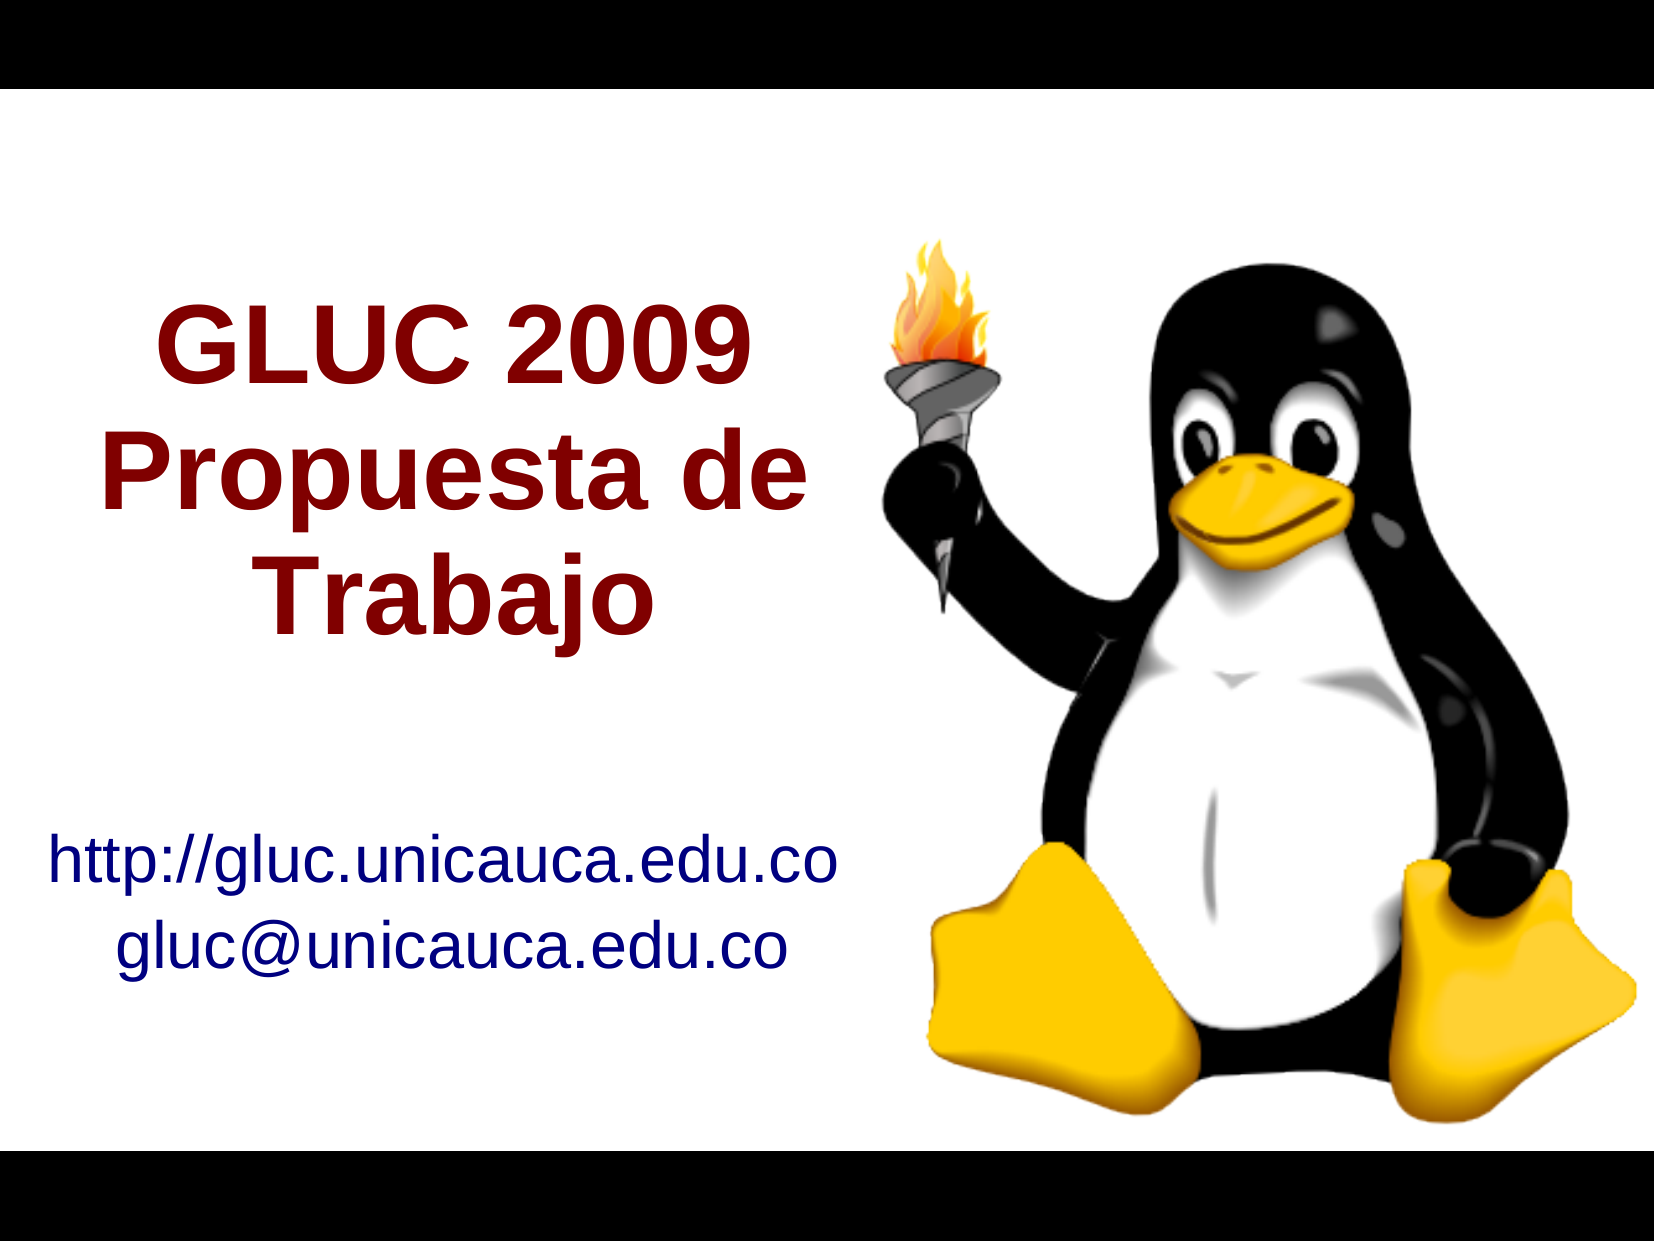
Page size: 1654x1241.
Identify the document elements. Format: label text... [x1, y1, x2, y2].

text_box [0, 0, 1654, 89]
picture [867, 219, 1654, 1135]
text_box [0, 1151, 1654, 1241]
title GLUC 2009 Propuesta de Trabajo [42, 225, 867, 716]
text_box http://gluc.unicauca.edu.co gluc@unicauca.edu.co [47, 821, 862, 984]
